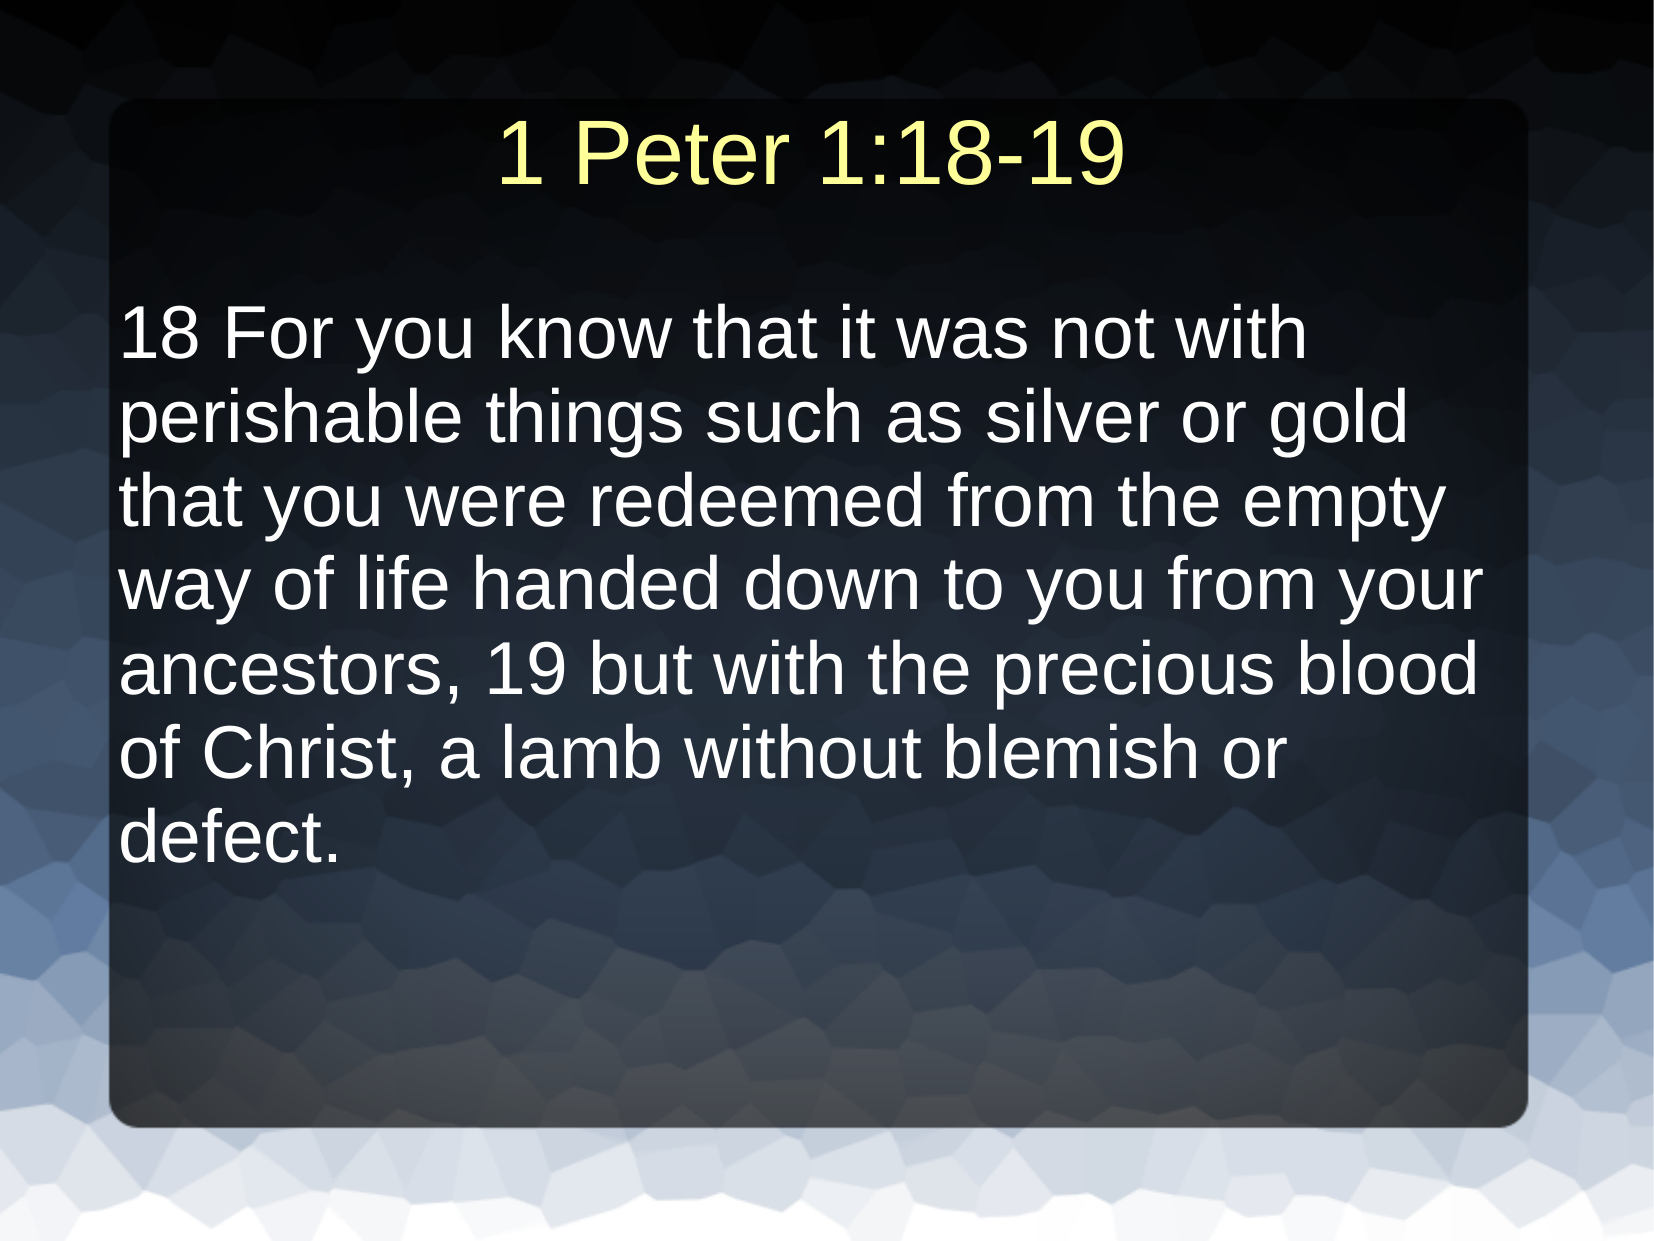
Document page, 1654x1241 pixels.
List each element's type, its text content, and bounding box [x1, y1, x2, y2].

picture [0, 0, 1654, 1241]
title 1 Peter 1:18-19 [118, 49, 1506, 257]
list 18 For you know that it was not with perishable things such as silver or gold that you were redeemed from the empty way of life handed down to you from your ancestors, 19 but with the precious blood of Christ, a lamb without blemish or defect. [118, 290, 1506, 1109]
